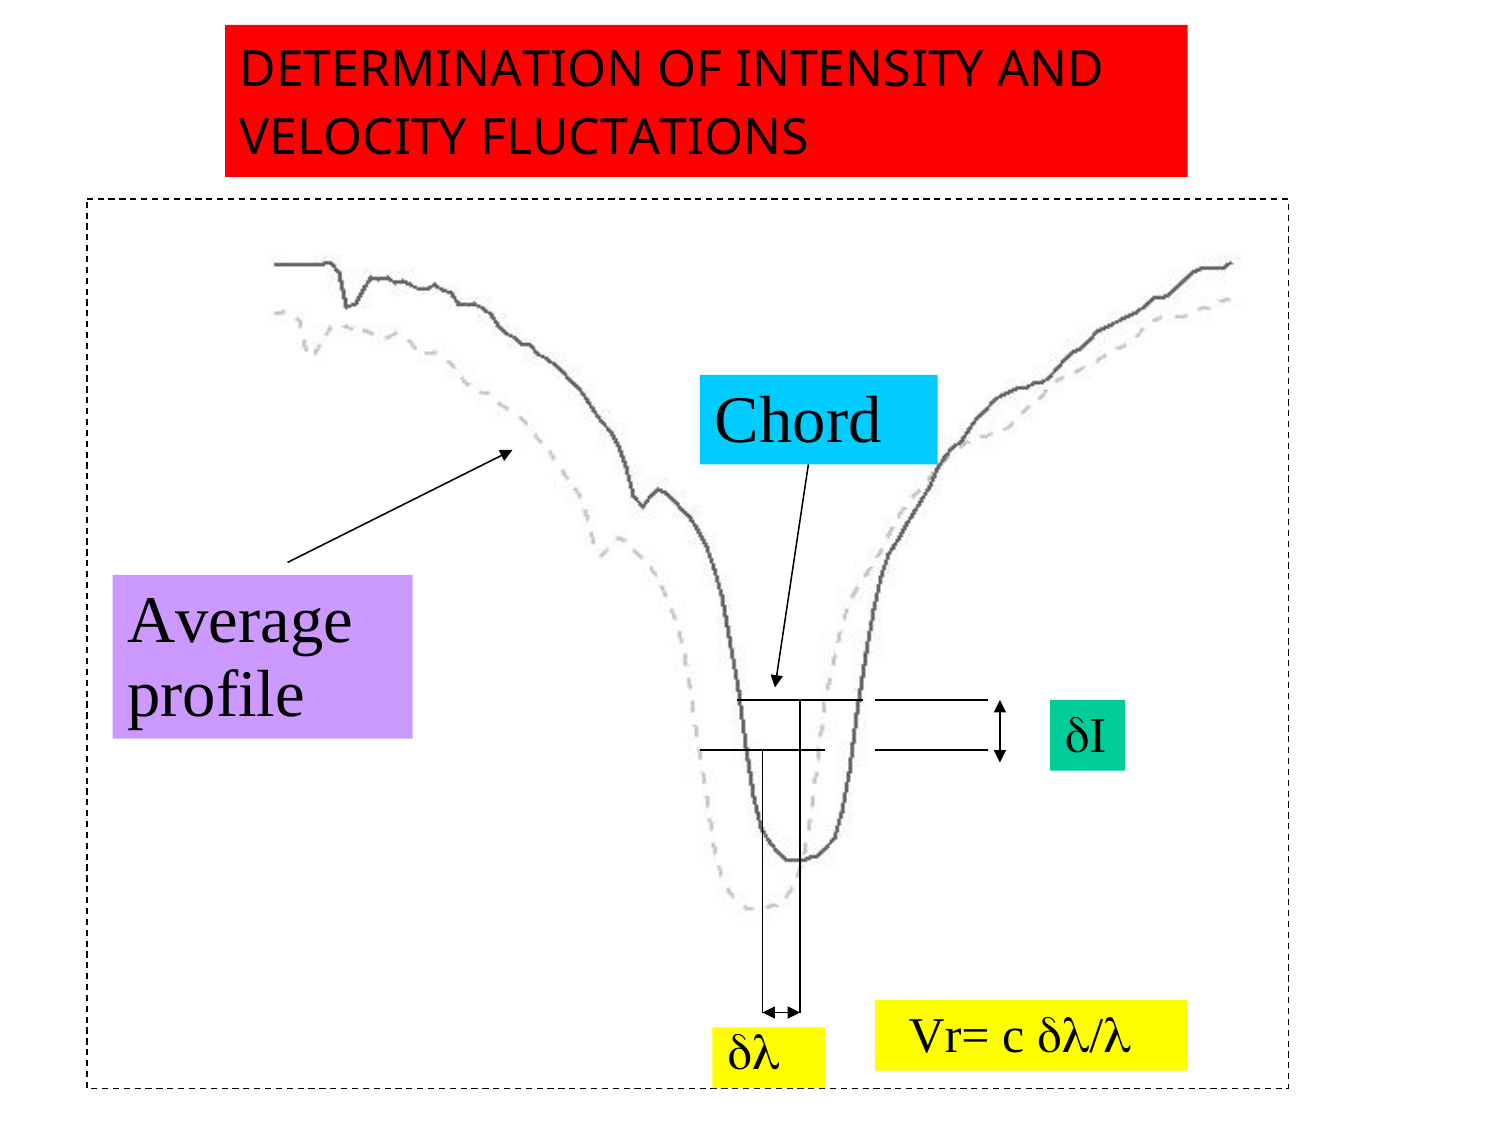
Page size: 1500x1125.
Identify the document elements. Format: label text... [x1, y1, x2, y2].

picture [87, 199, 1288, 1088]
text_box Average profile [112, 574, 413, 739]
text_box Chord [699, 374, 938, 465]
text_box  [712, 1027, 826, 1089]
text_box DETERMINATION OF INTENSITY AND VELOCITY FLUCTATIONS [225, 24, 1188, 177]
text_box Vr= c / [874, 999, 1188, 1071]
text_box I [1050, 699, 1126, 771]
